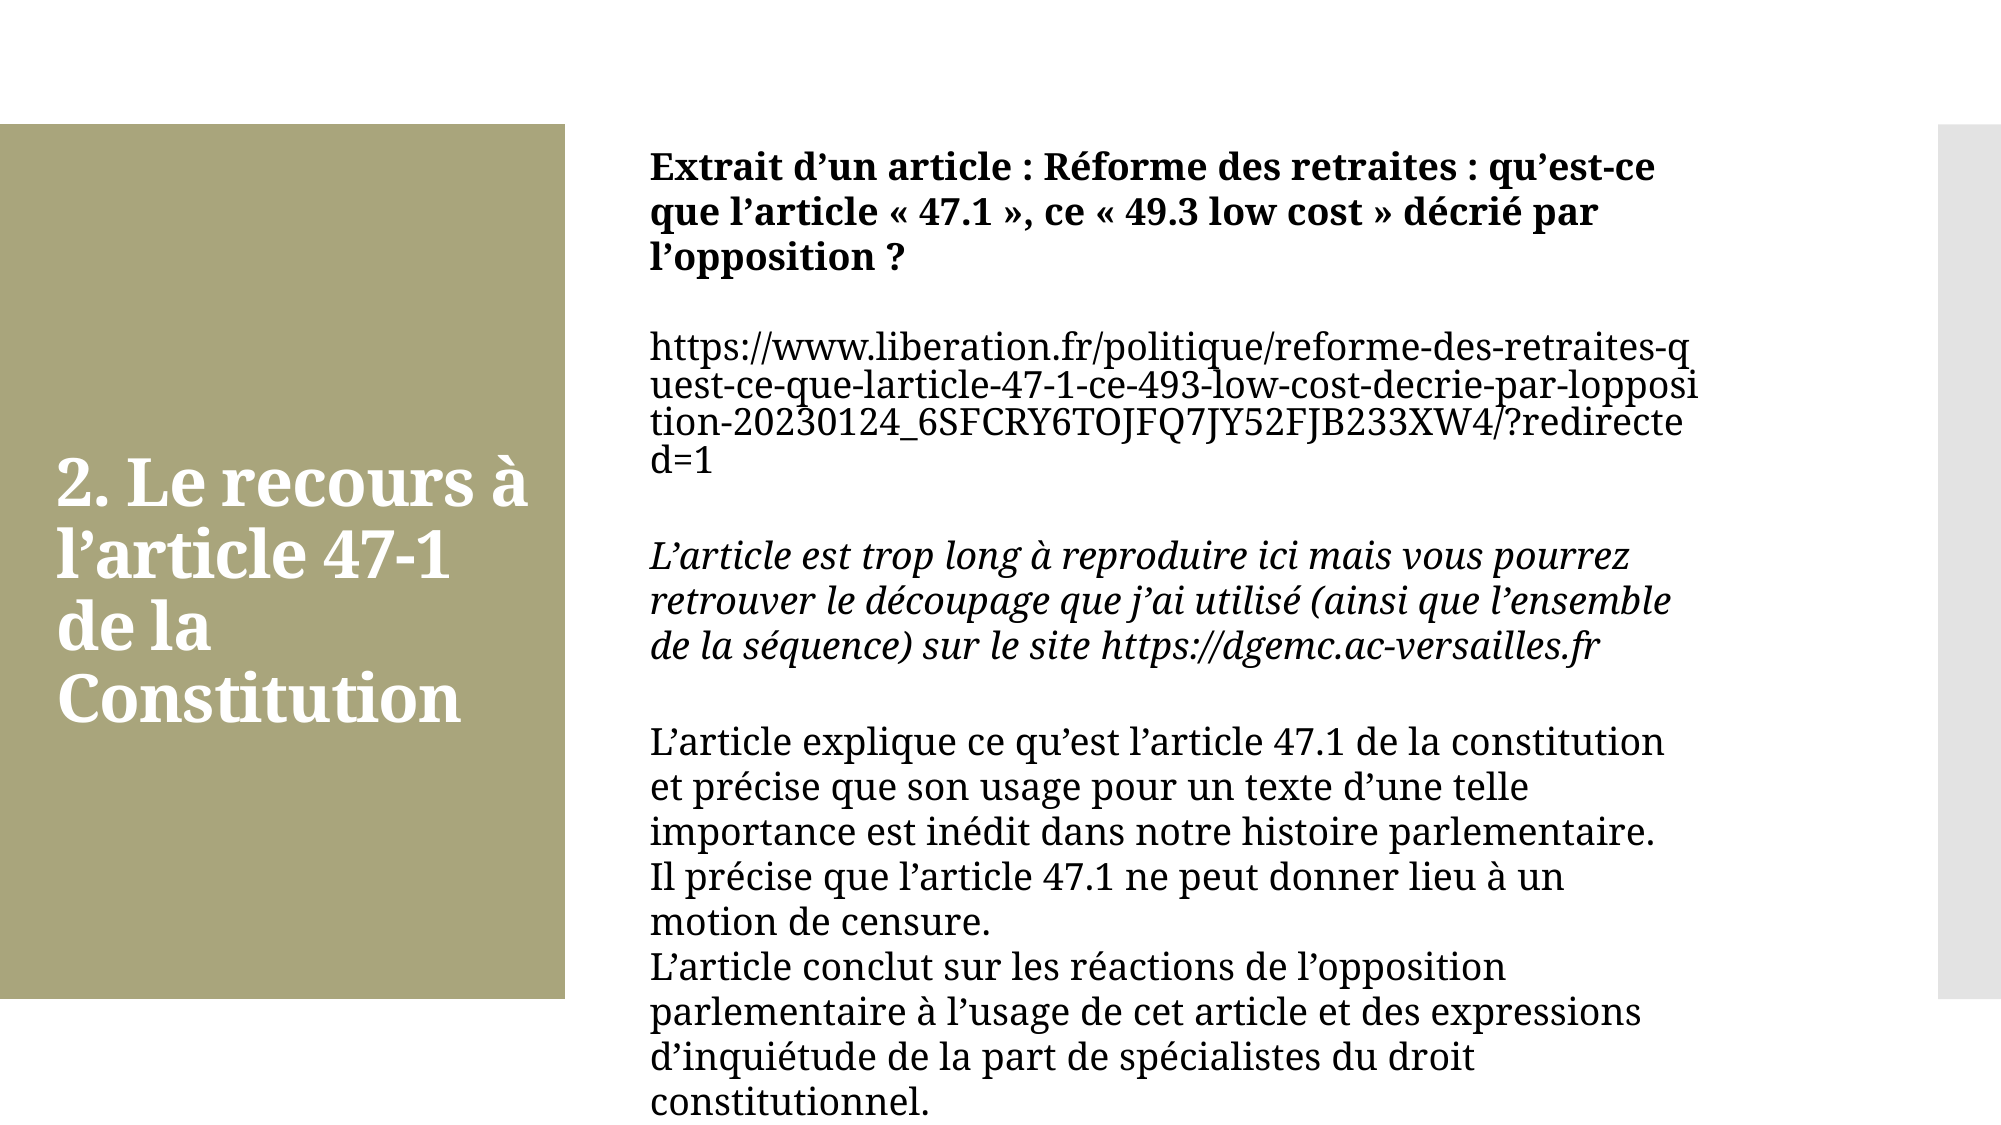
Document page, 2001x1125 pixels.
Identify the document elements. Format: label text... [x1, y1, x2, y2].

list [1346, 969, 1366, 982]
list [968, 969, 976, 978]
list [904, 969, 912, 978]
title 2. Le recours à l’article 47-1 de la Constitution [41, 184, 549, 940]
list [1250, 969, 1259, 978]
list [684, 970, 692, 978]
list [1347, 969, 1356, 978]
list [1466, 969, 1476, 978]
list [1391, 969, 1401, 978]
list [1370, 969, 1379, 978]
list [634, 969, 1343, 982]
text_box Extrait d’un article : Réforme des retraites : qu’est-ce que l’article « 47.1 », ce « 49.3 low cost » décrié par l’opposition ? https://www.liberation.fr/politique/reforme-des-retraites-quest-ce-que-larticle-47-1-ce-493-low-cost-decrie-par-lopposition-20230124_6SFCRY6TOJFQ7JY52FJB233XW4/?redirected=1 L’article est trop long à reproduire ici mais vous pourrez retrouver le découpage que j’ai utilisé (ainsi que l’ensemble de la séquence) sur le site https://dgemc.ac-versailles.fr L’article explique ce qu’est l’article 47.1 de la constitution et précise que son usage pour un texte d’une telle importance est inédit dans notre histoire parlementaire. Il précise que l’article 47.1 ne peut donner lieu à un motion de censure. L’article conclut sur les réactions de l’opposition parlementaire à l’usage de cet article et des expressions d’inquiétude de la part de spécialistes du droit constitutionnel. [634, 135, 1720, 969]
list [826, 969, 836, 978]
list [1369, 141, 1835, 982]
list [1178, 969, 1188, 978]
list [1113, 970, 1121, 978]
list [1323, 969, 1333, 978]
